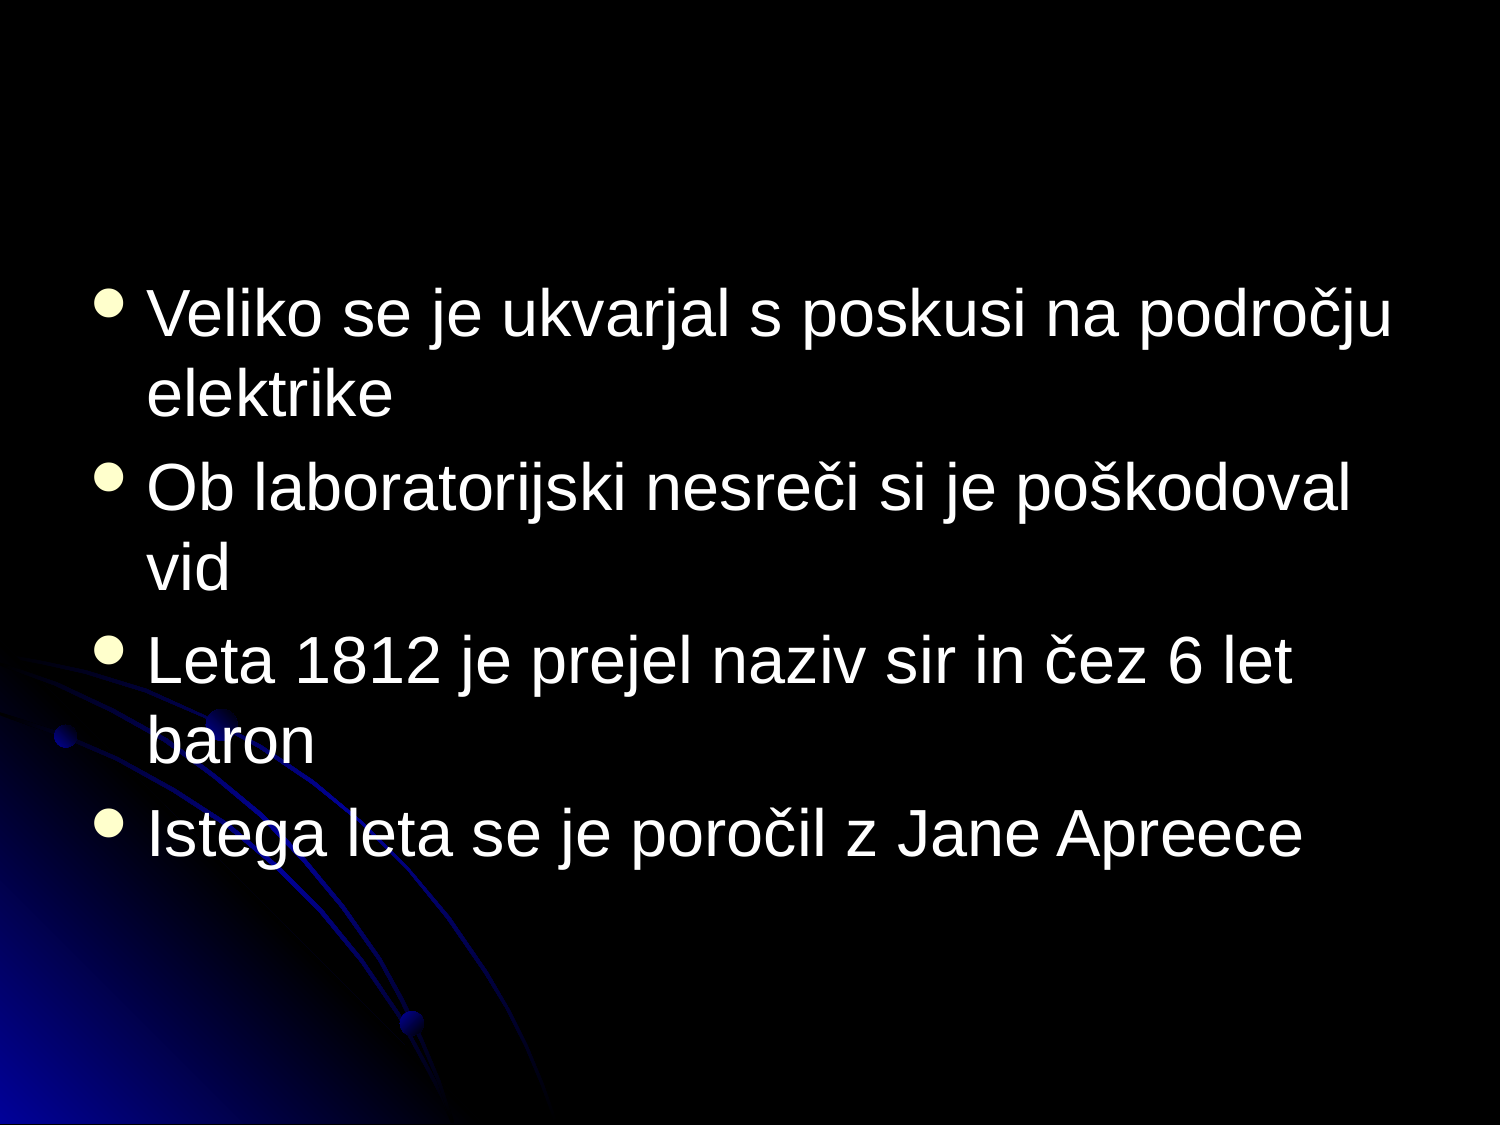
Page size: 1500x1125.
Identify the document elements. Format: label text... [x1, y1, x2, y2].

list Veliko se je ukvarjal s poskusi na področju elektrike Ob laboratorijski nesreči si je poškodoval vid Leta 1812 je prejel naziv sir in čez 6 let baron Istega leta se je poročil z Jane Apreece [75, 262, 1425, 1006]
